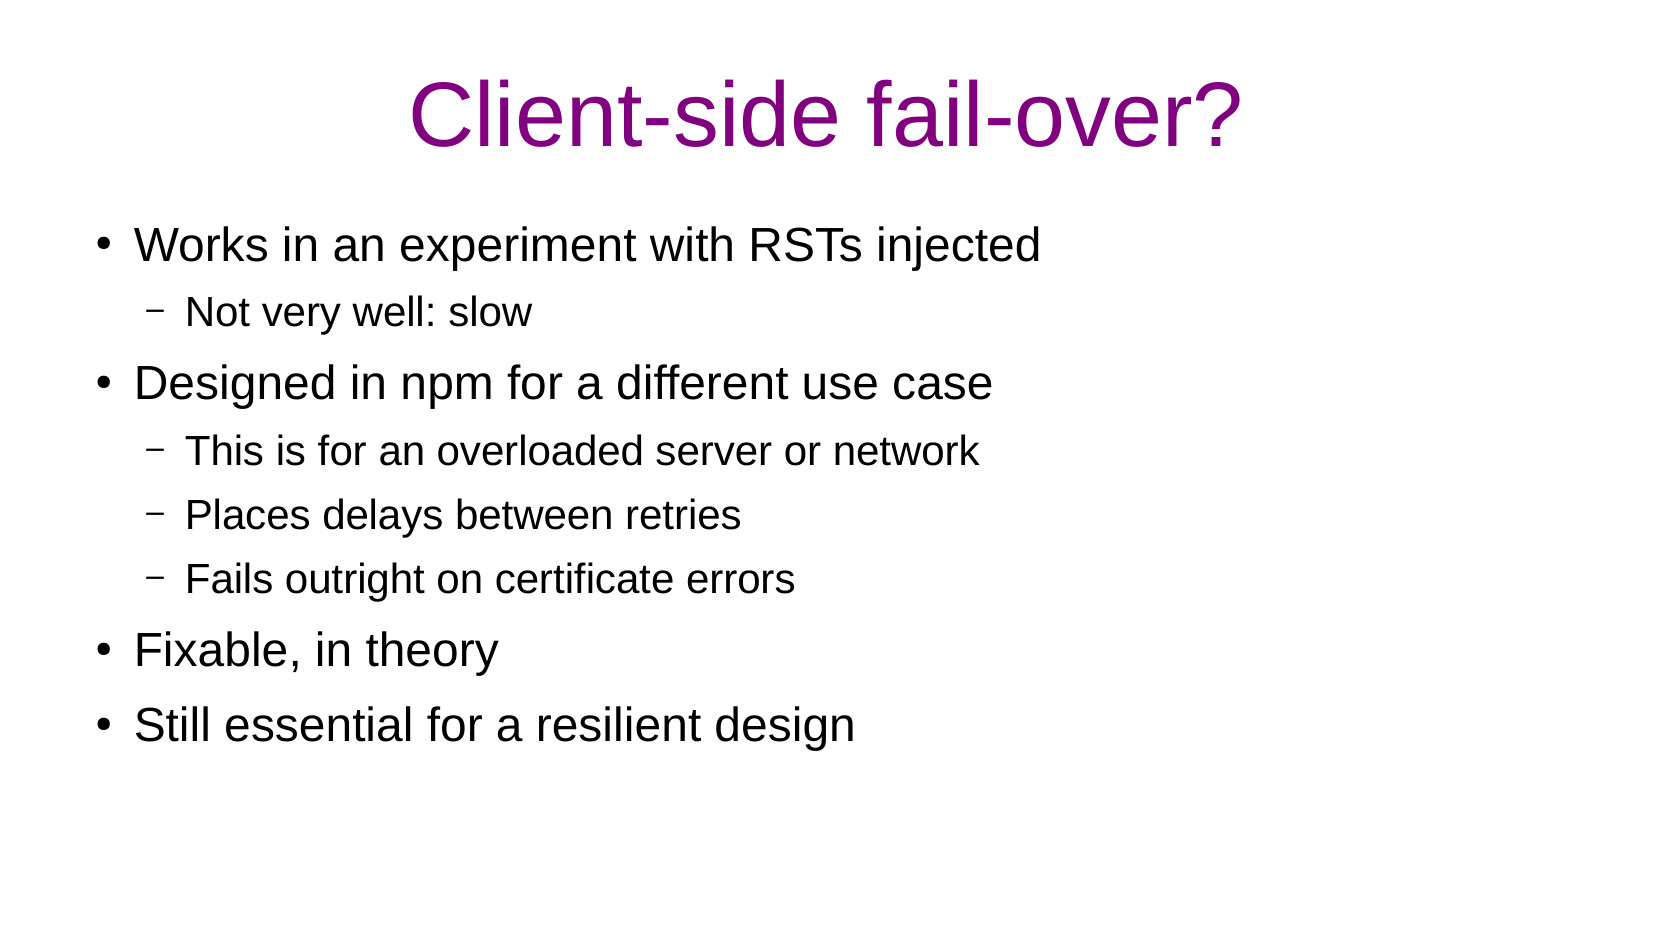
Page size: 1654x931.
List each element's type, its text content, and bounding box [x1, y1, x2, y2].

title Client-side fail-over? [82, 37, 1571, 193]
list Works in an experiment with RSTs injected Not very well: slow Designed in npm for a different use case This is for an overloaded server or network Places delays between retries Fails outright on certificate errors Fixable, in theory Still essential for a resilient design [82, 217, 1571, 757]
